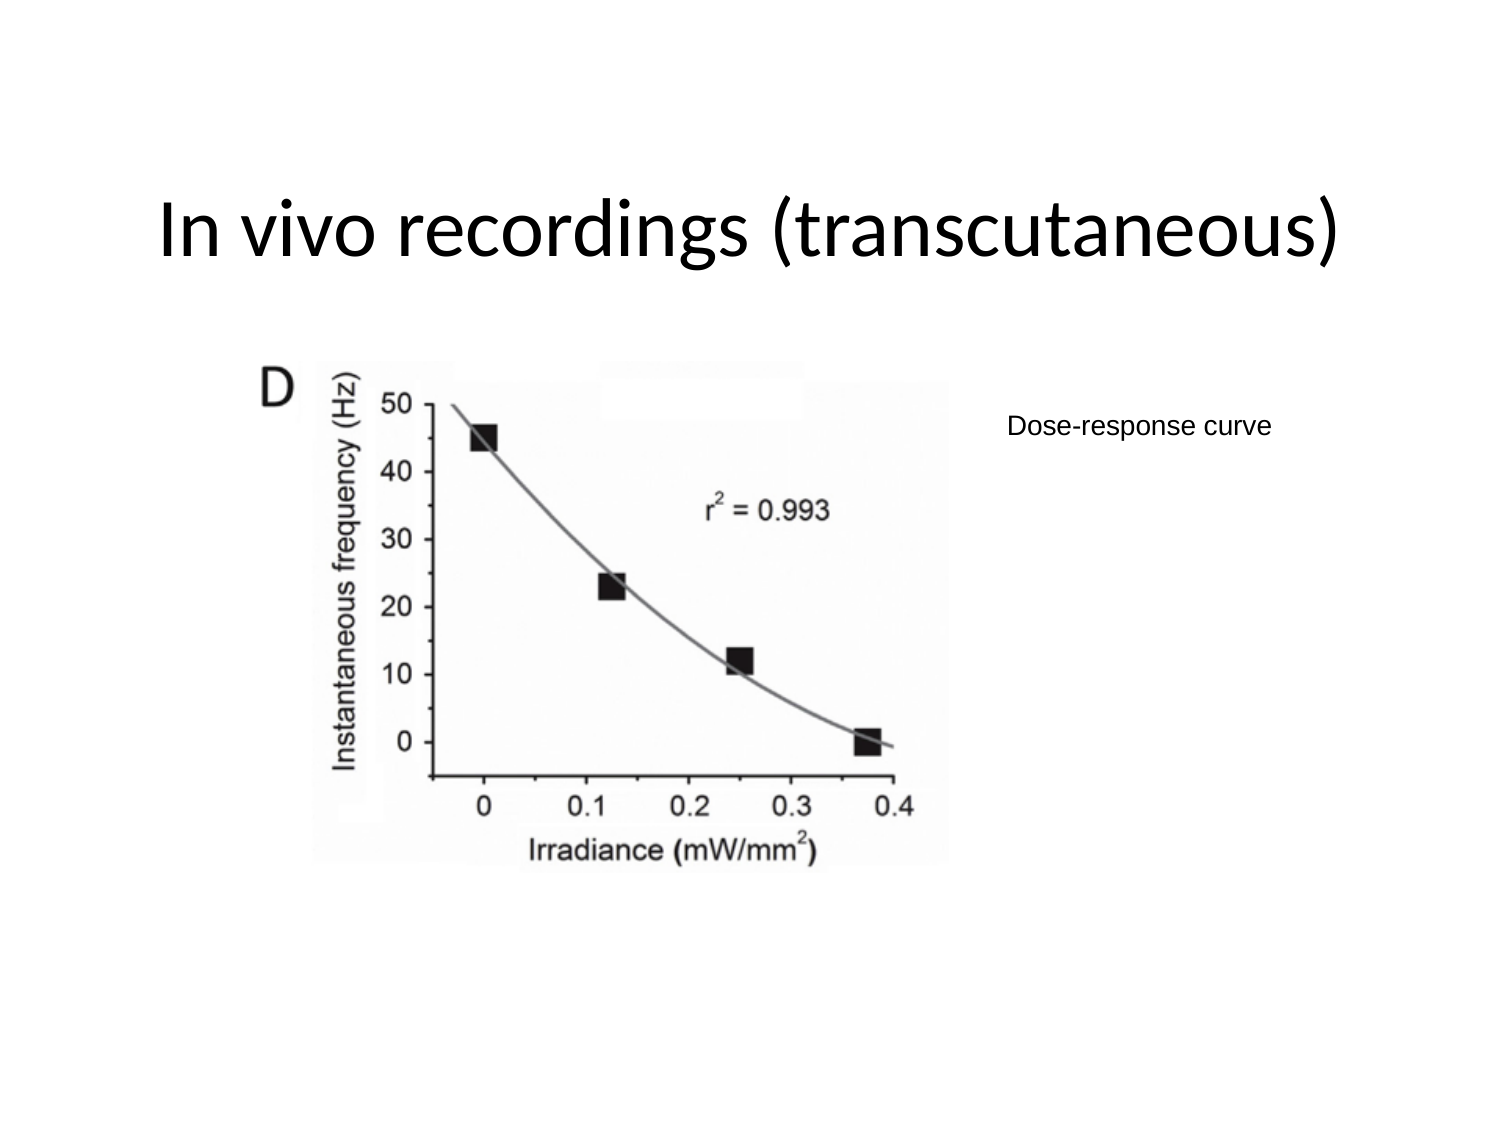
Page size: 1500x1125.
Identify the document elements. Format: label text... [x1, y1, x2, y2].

title In vivo recordings (transcutaneous) [103, 141, 1397, 306]
picture [257, 361, 949, 887]
text_box Dose-response curve [991, 399, 1292, 450]
